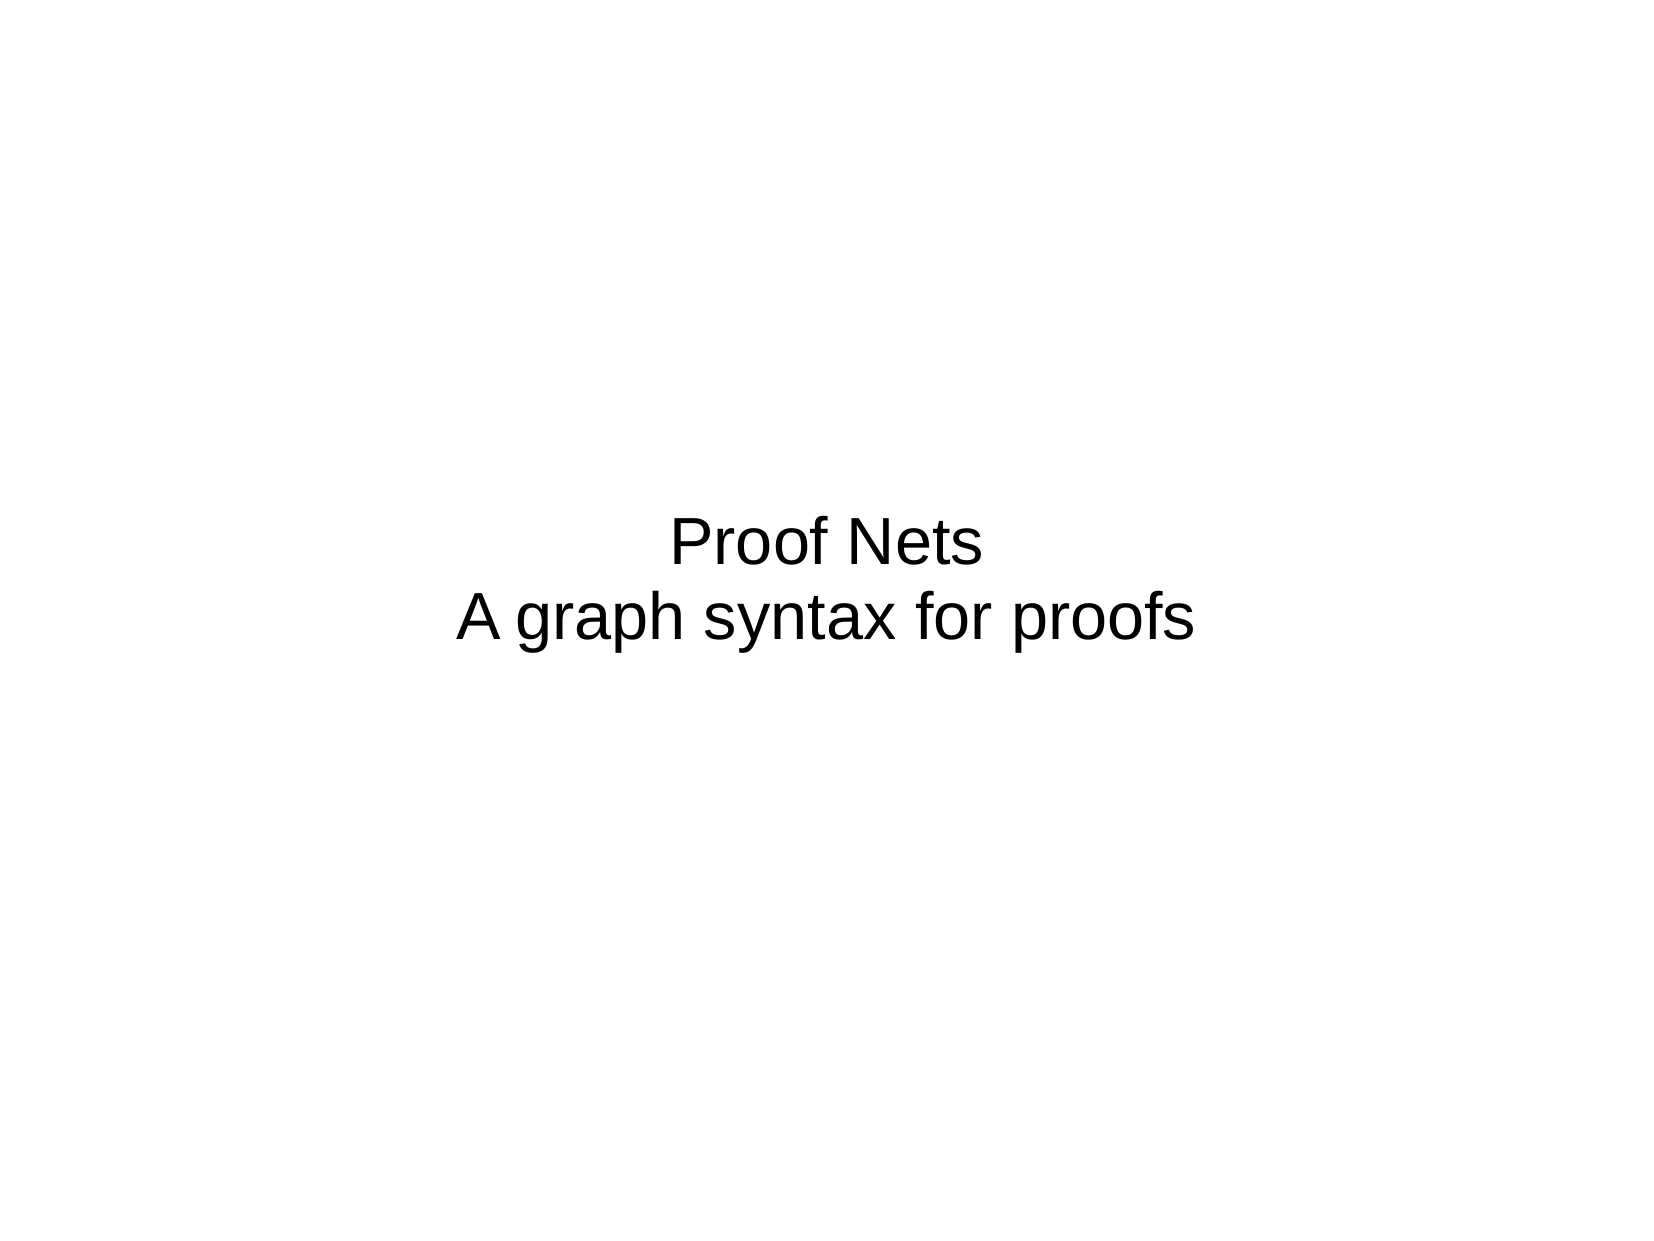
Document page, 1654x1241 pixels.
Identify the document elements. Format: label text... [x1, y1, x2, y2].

subtitle Proof Nets A graph syntax for proofs [82, 56, 1571, 1102]
